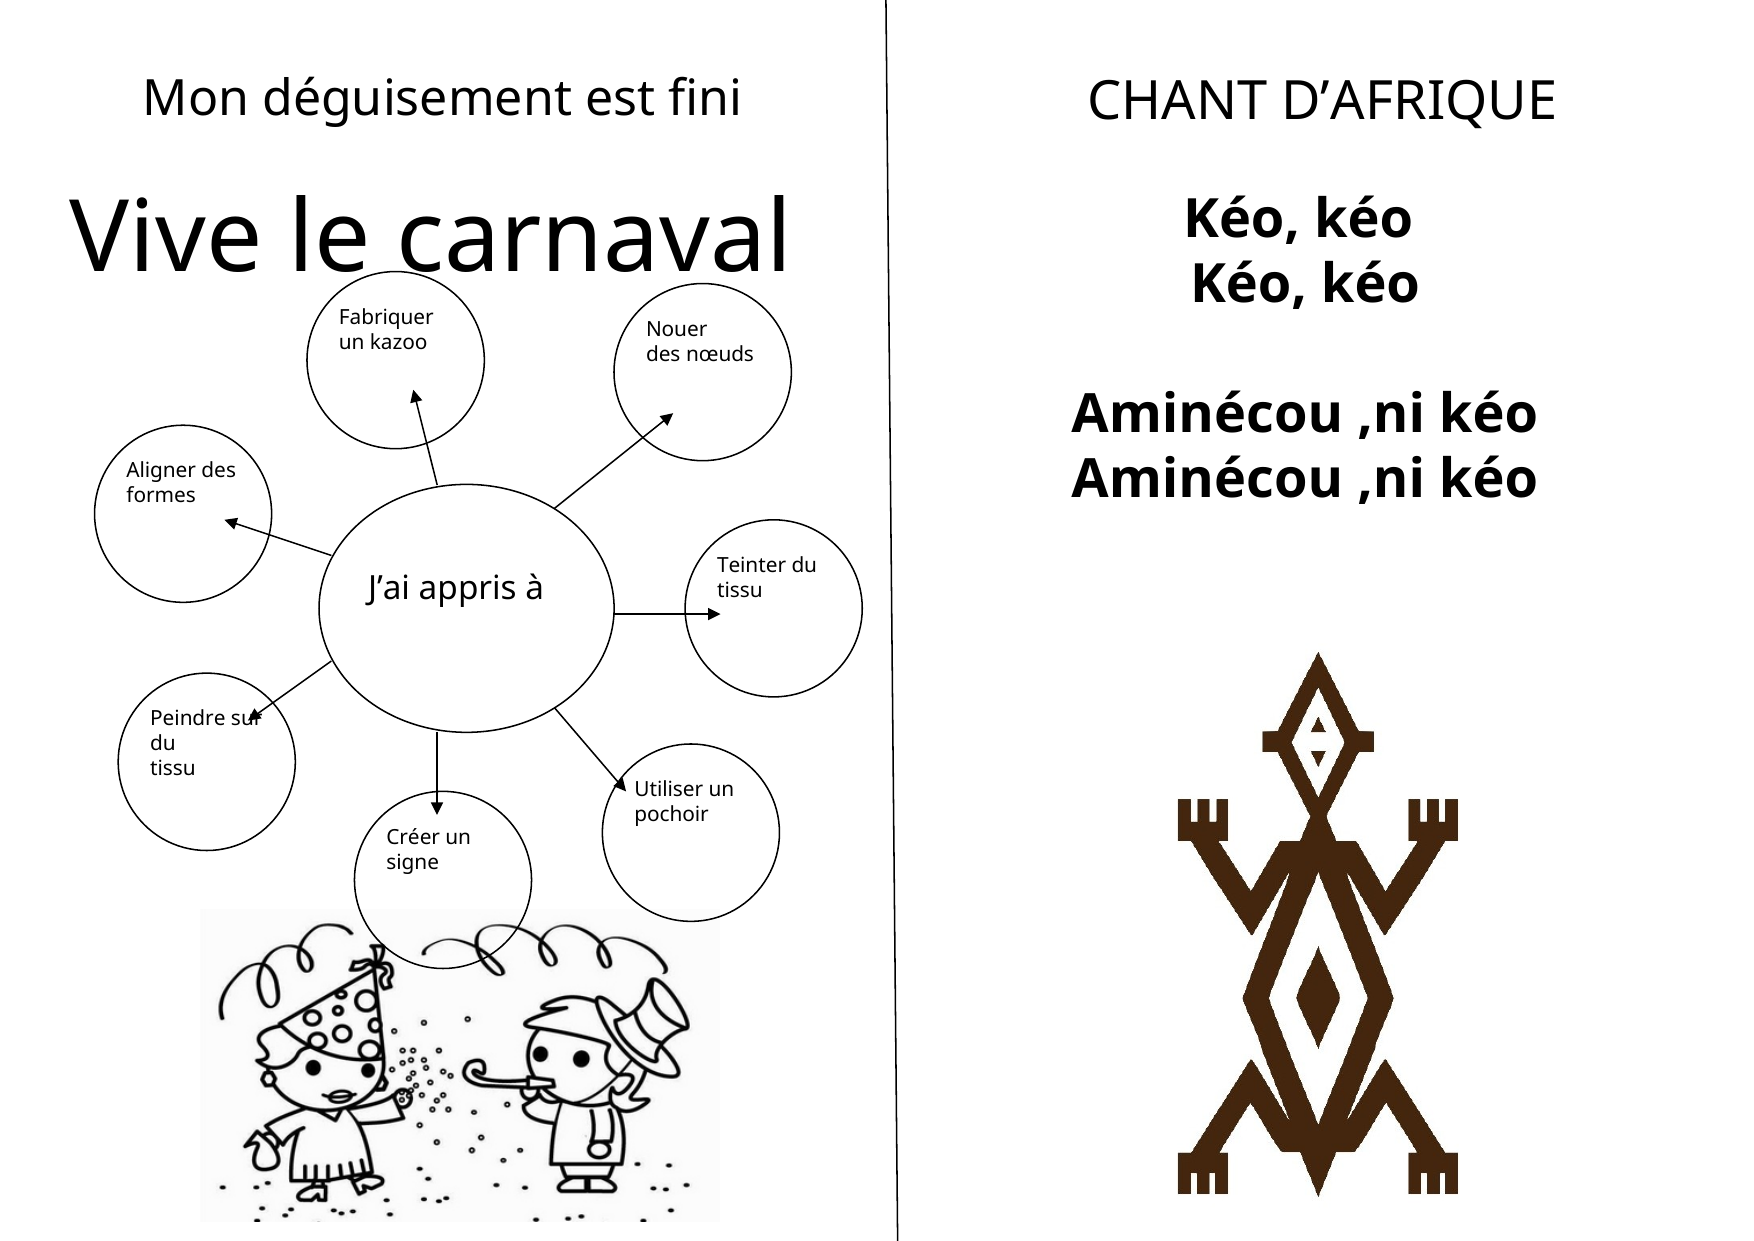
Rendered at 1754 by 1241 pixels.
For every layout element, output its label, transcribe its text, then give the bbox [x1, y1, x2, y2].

text_box Utiliser un pochoir [602, 743, 780, 922]
text_box Créer un signe [354, 791, 532, 969]
text_box Mon déguisement est fini [82, 59, 804, 165]
picture [1133, 637, 1485, 1208]
text_box Aligner des formes [94, 425, 272, 603]
text_box Nouer des nœuds [613, 283, 792, 461]
text_box CHANT D’AFRIQUE [1039, 59, 1607, 148]
text_box Teinter du tissu [685, 519, 863, 697]
text_box Vive le carnaval [23, 165, 839, 355]
text_box Kéo, kéo Kéo, kéo Aminécou ,ni kéo Aminécou ,ni kéo [1051, 177, 1560, 638]
text_box Fabriquer un kazoo [306, 271, 485, 449]
text_box J’ai appris à [319, 484, 615, 733]
text_box Peindre sur du tissu [118, 673, 296, 851]
picture [200, 909, 720, 1222]
